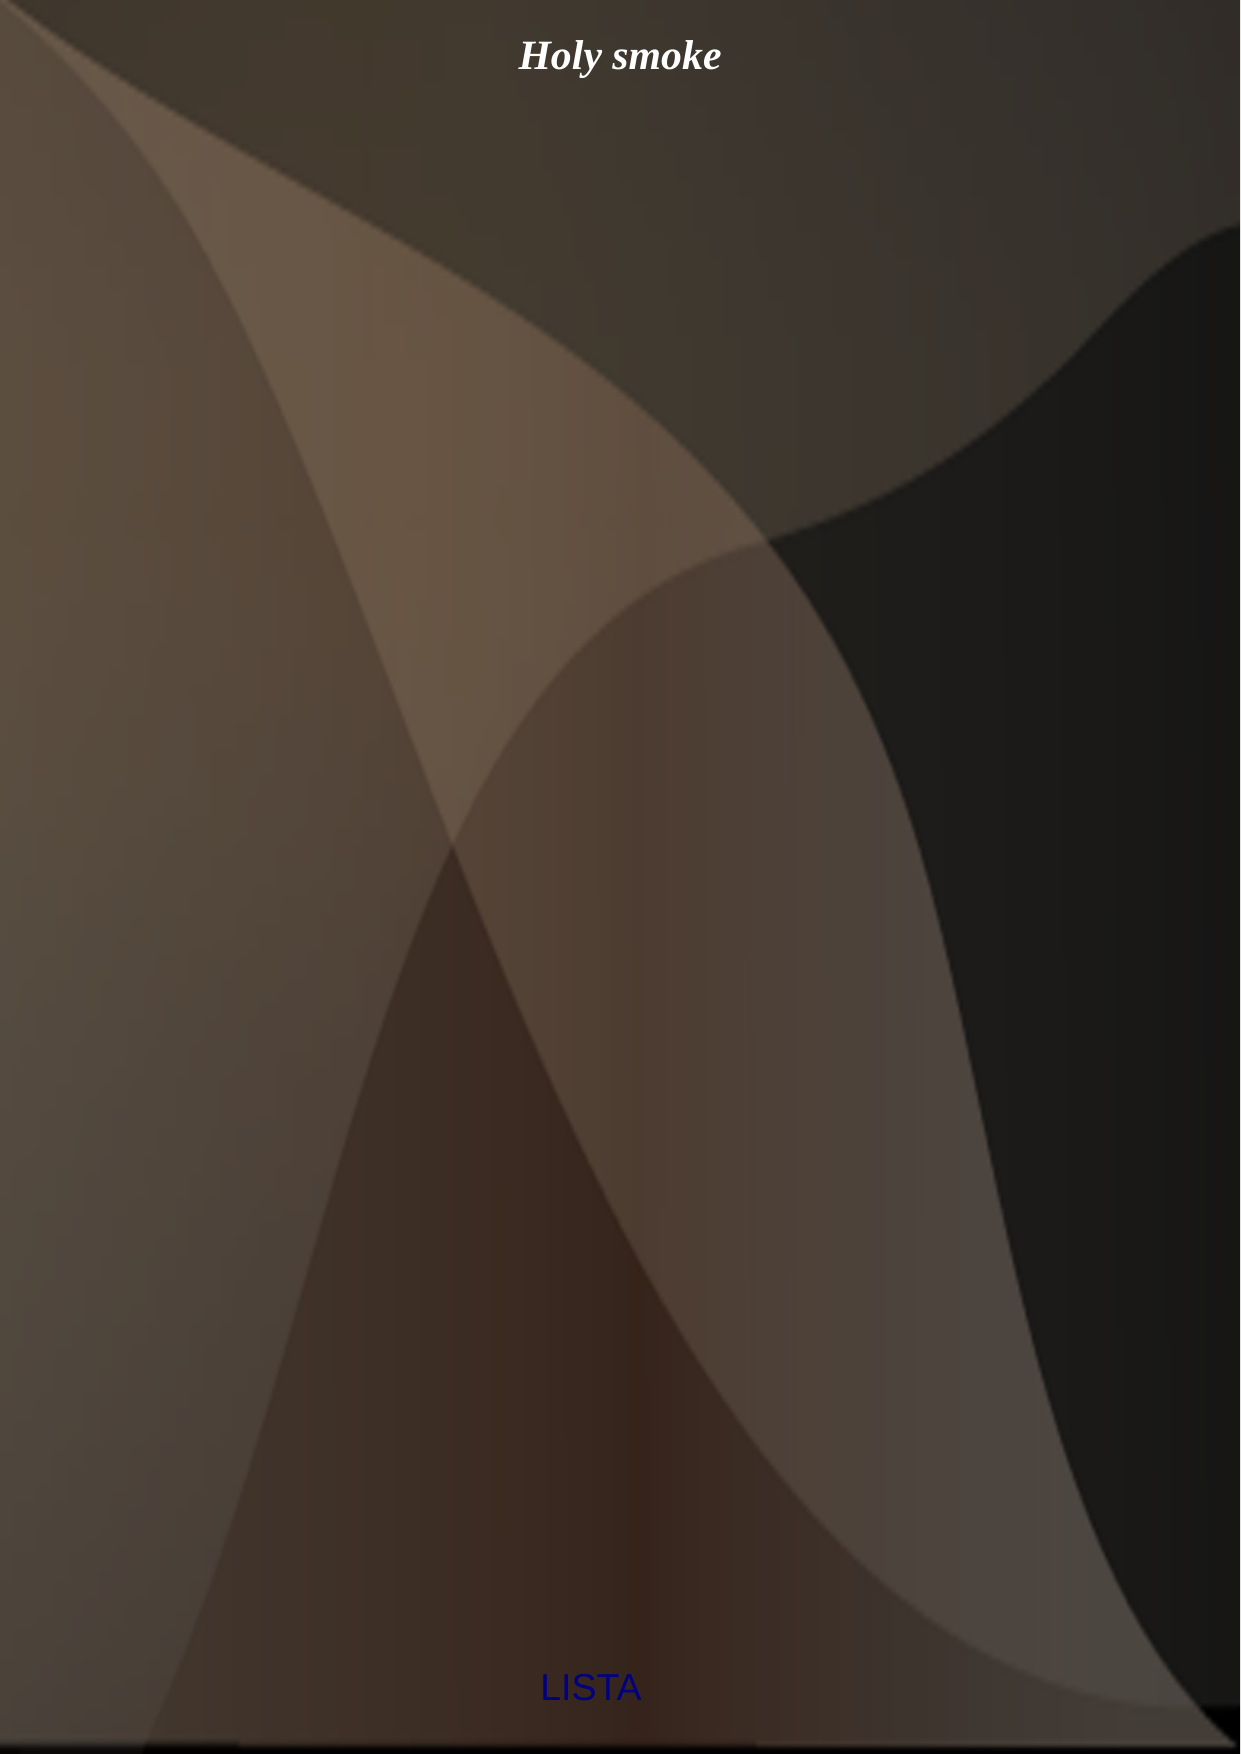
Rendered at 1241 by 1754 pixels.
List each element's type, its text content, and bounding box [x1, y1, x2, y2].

picture [0, 0, 1241, 1754]
text_box LISTA [525, 1659, 657, 1717]
title Holy smoke [88, 23, 1152, 88]
